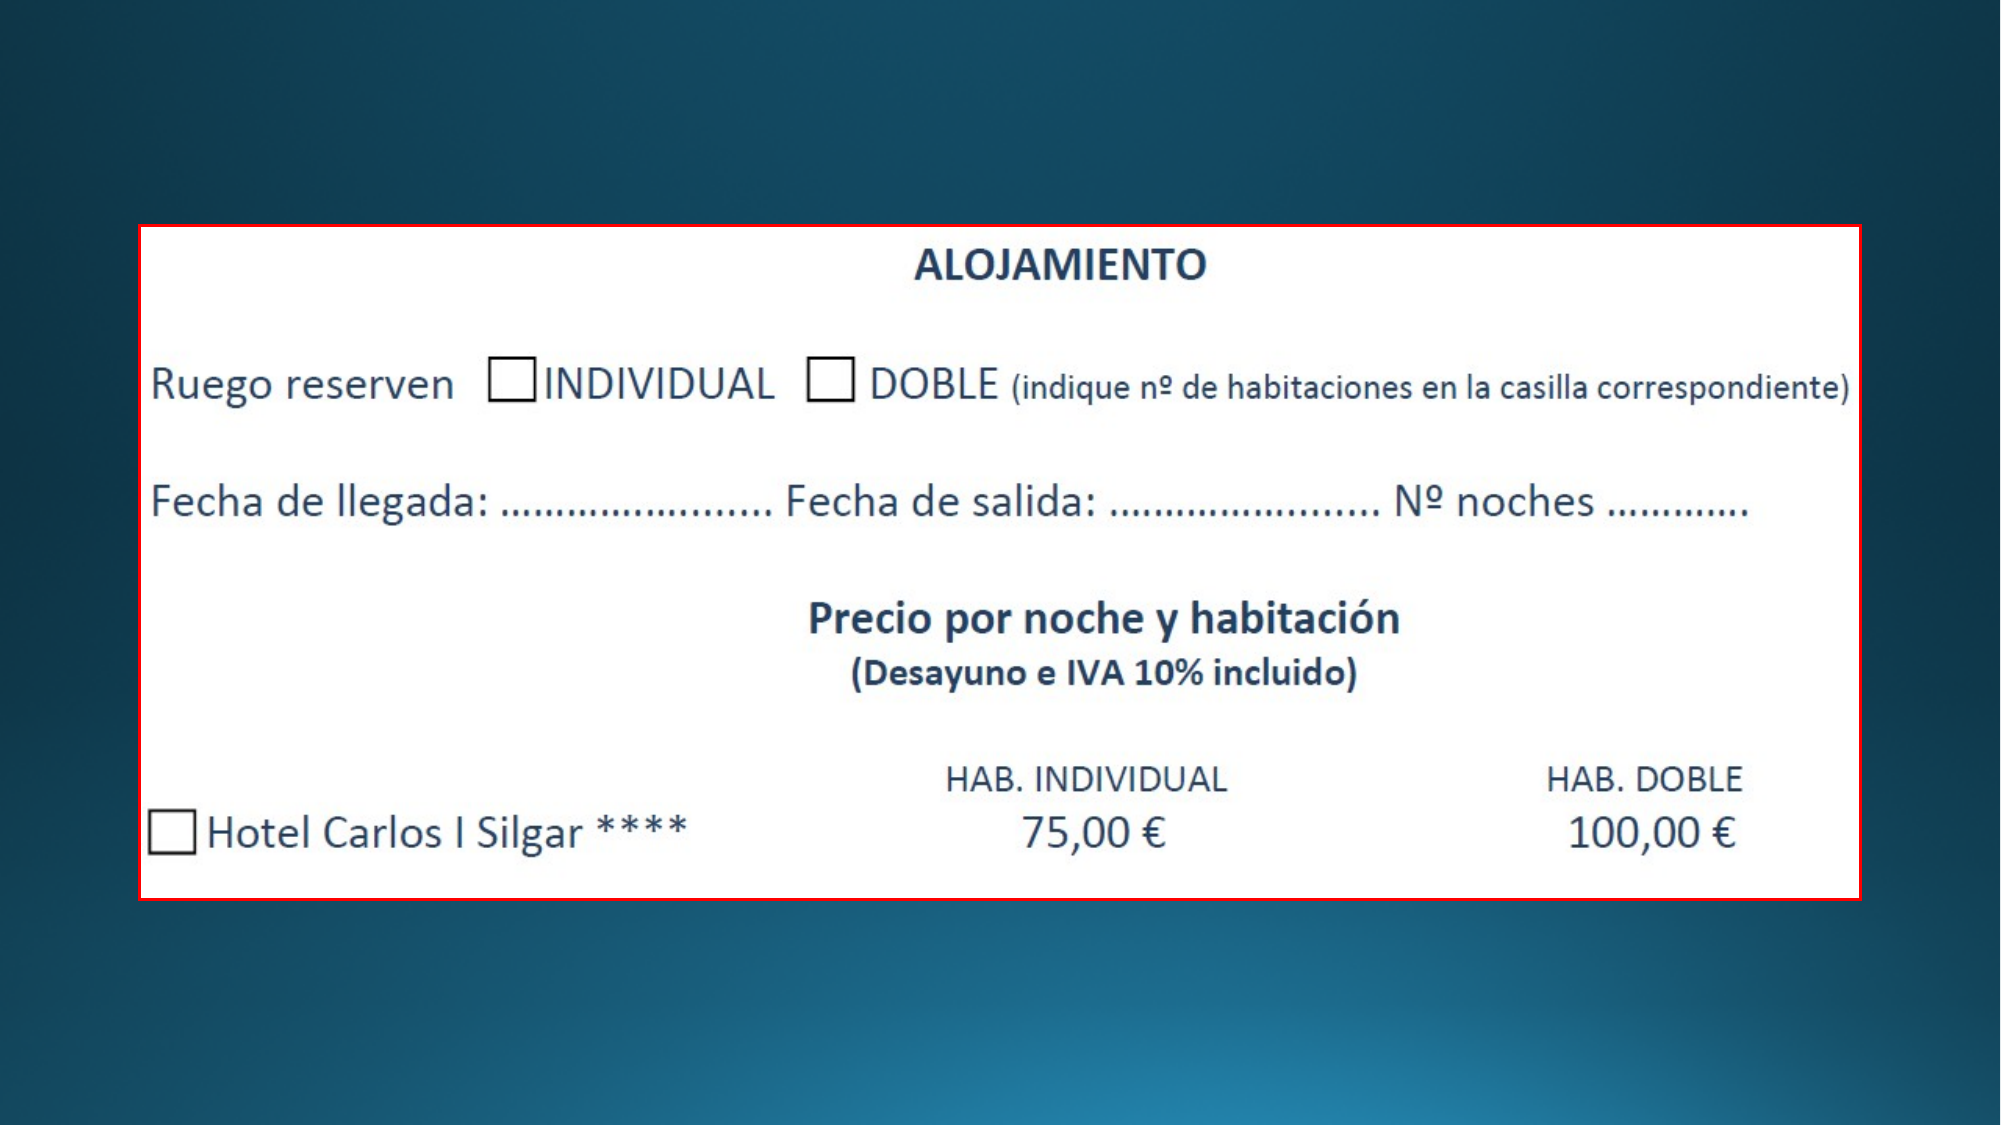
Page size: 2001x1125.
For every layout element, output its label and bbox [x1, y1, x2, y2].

picture [140, 227, 1860, 898]
